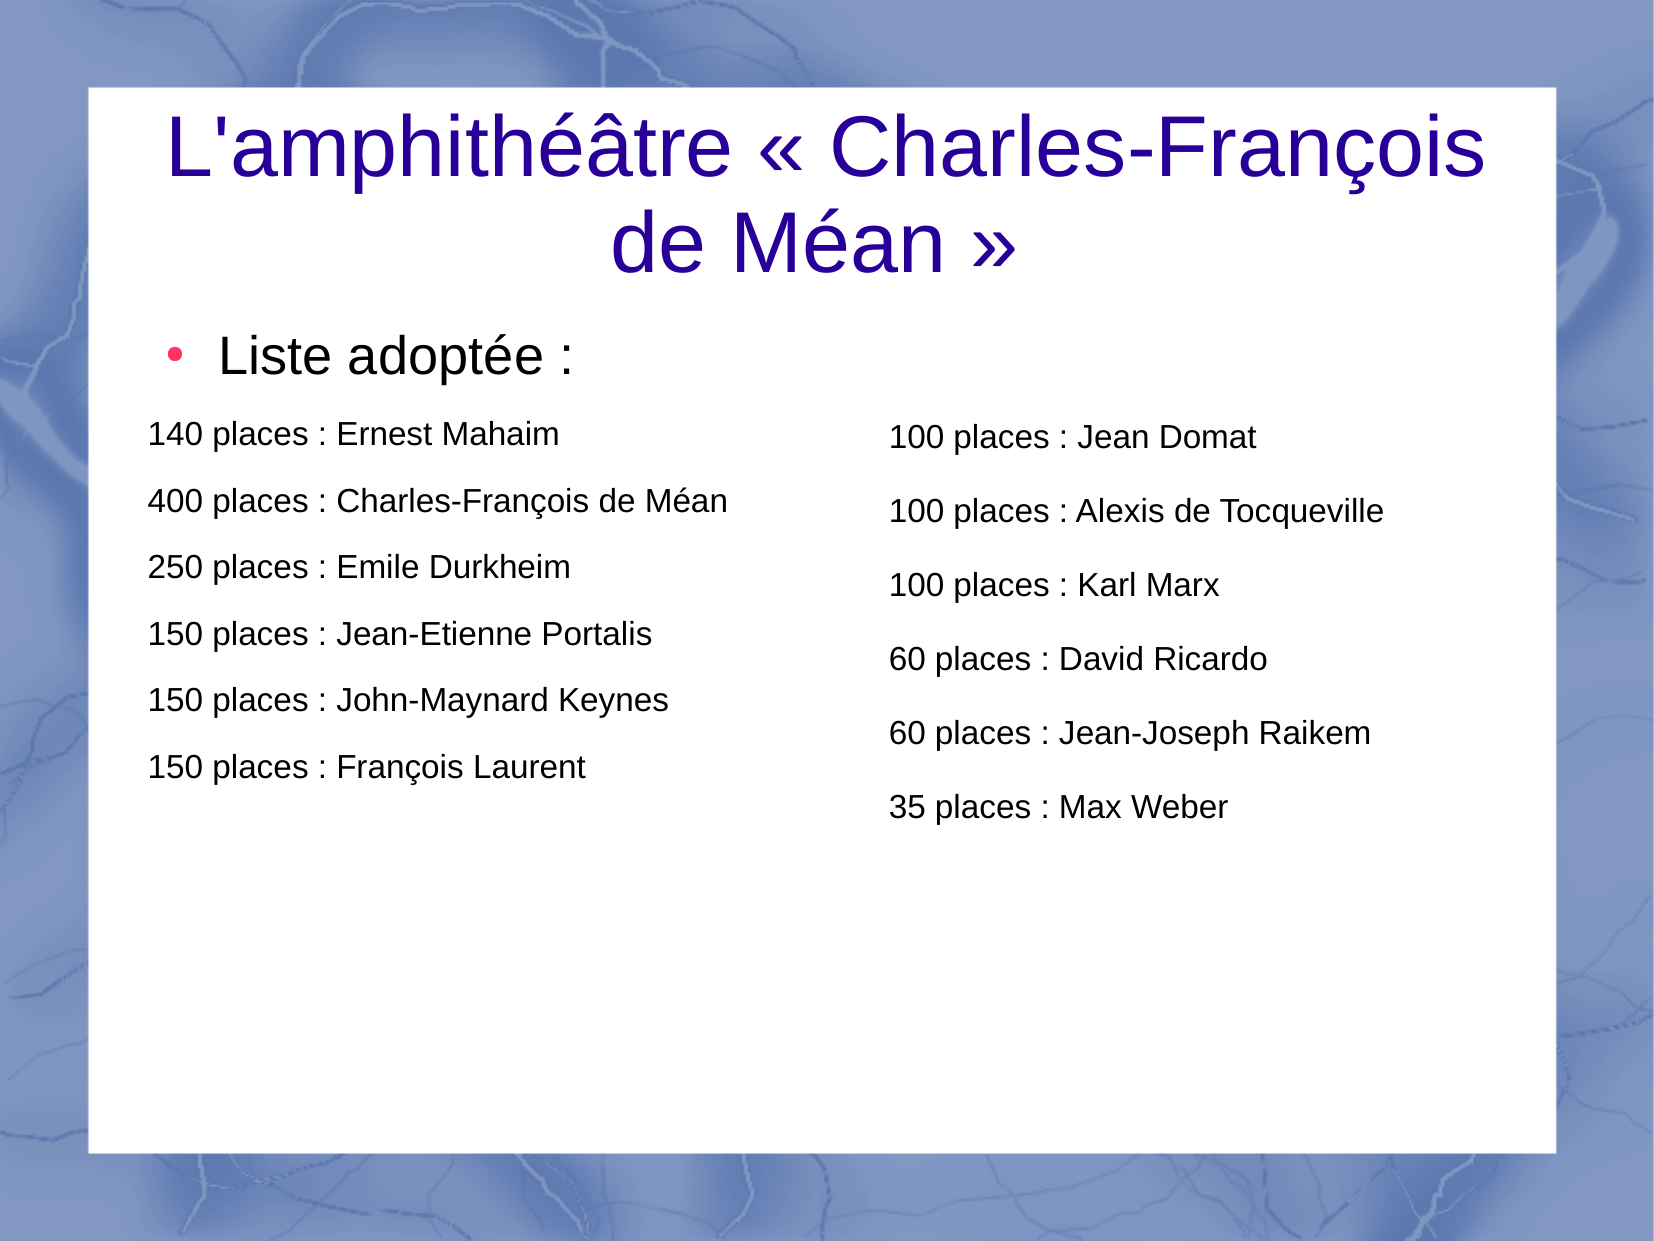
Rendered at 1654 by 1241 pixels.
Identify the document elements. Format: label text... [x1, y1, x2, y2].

title L'amphithéâtre « Charles-François de Méan » [118, 90, 1536, 298]
picture [0, 0, 1654, 1241]
text_box 100 places : Jean Domat 100 places : Alexis de Tocqueville 100 places : Karl Marx 60 places : David Ricardo 60 places : Jean-Joseph Raikem 35 places : Max Weber [874, 410, 1407, 863]
list Liste adoptée : 140 places : Ernest Mahaim 400 places : Charles-François de Méan 250 places : Emile Durkheim 150 places : Jean-Etienne Portalis 150 places : John-Maynard Keynes 150 places : François Laurent [147, 325, 1506, 1165]
